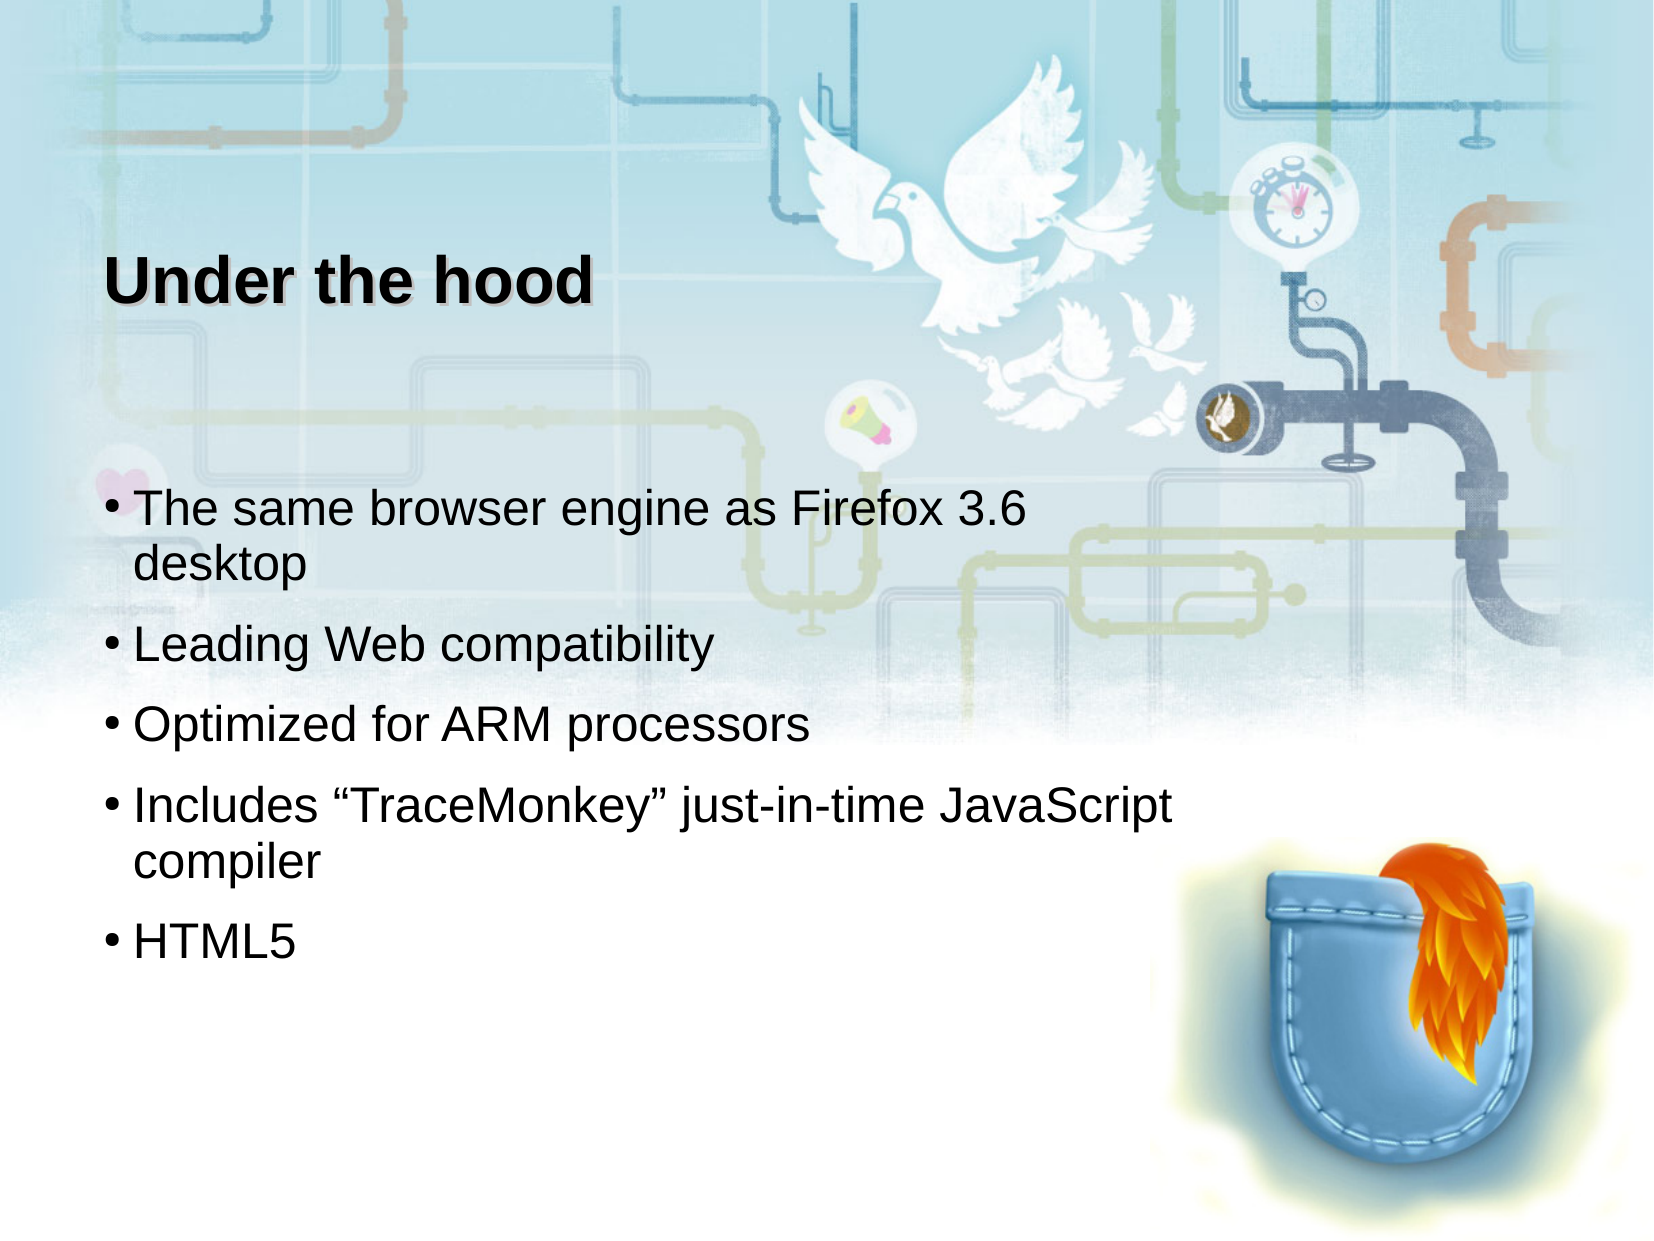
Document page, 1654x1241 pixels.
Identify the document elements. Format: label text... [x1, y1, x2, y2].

text_box The same browser engine as Firefox 3.6 desktop Leading Web compatibility Optimized for ARM processors Includes “TraceMonkey” just-in-time JavaScript compiler HTML5 [88, 472, 1211, 1004]
picture [1150, 837, 1654, 1241]
picture [0, 0, 1654, 745]
text_box Under the hood [88, 235, 886, 384]
